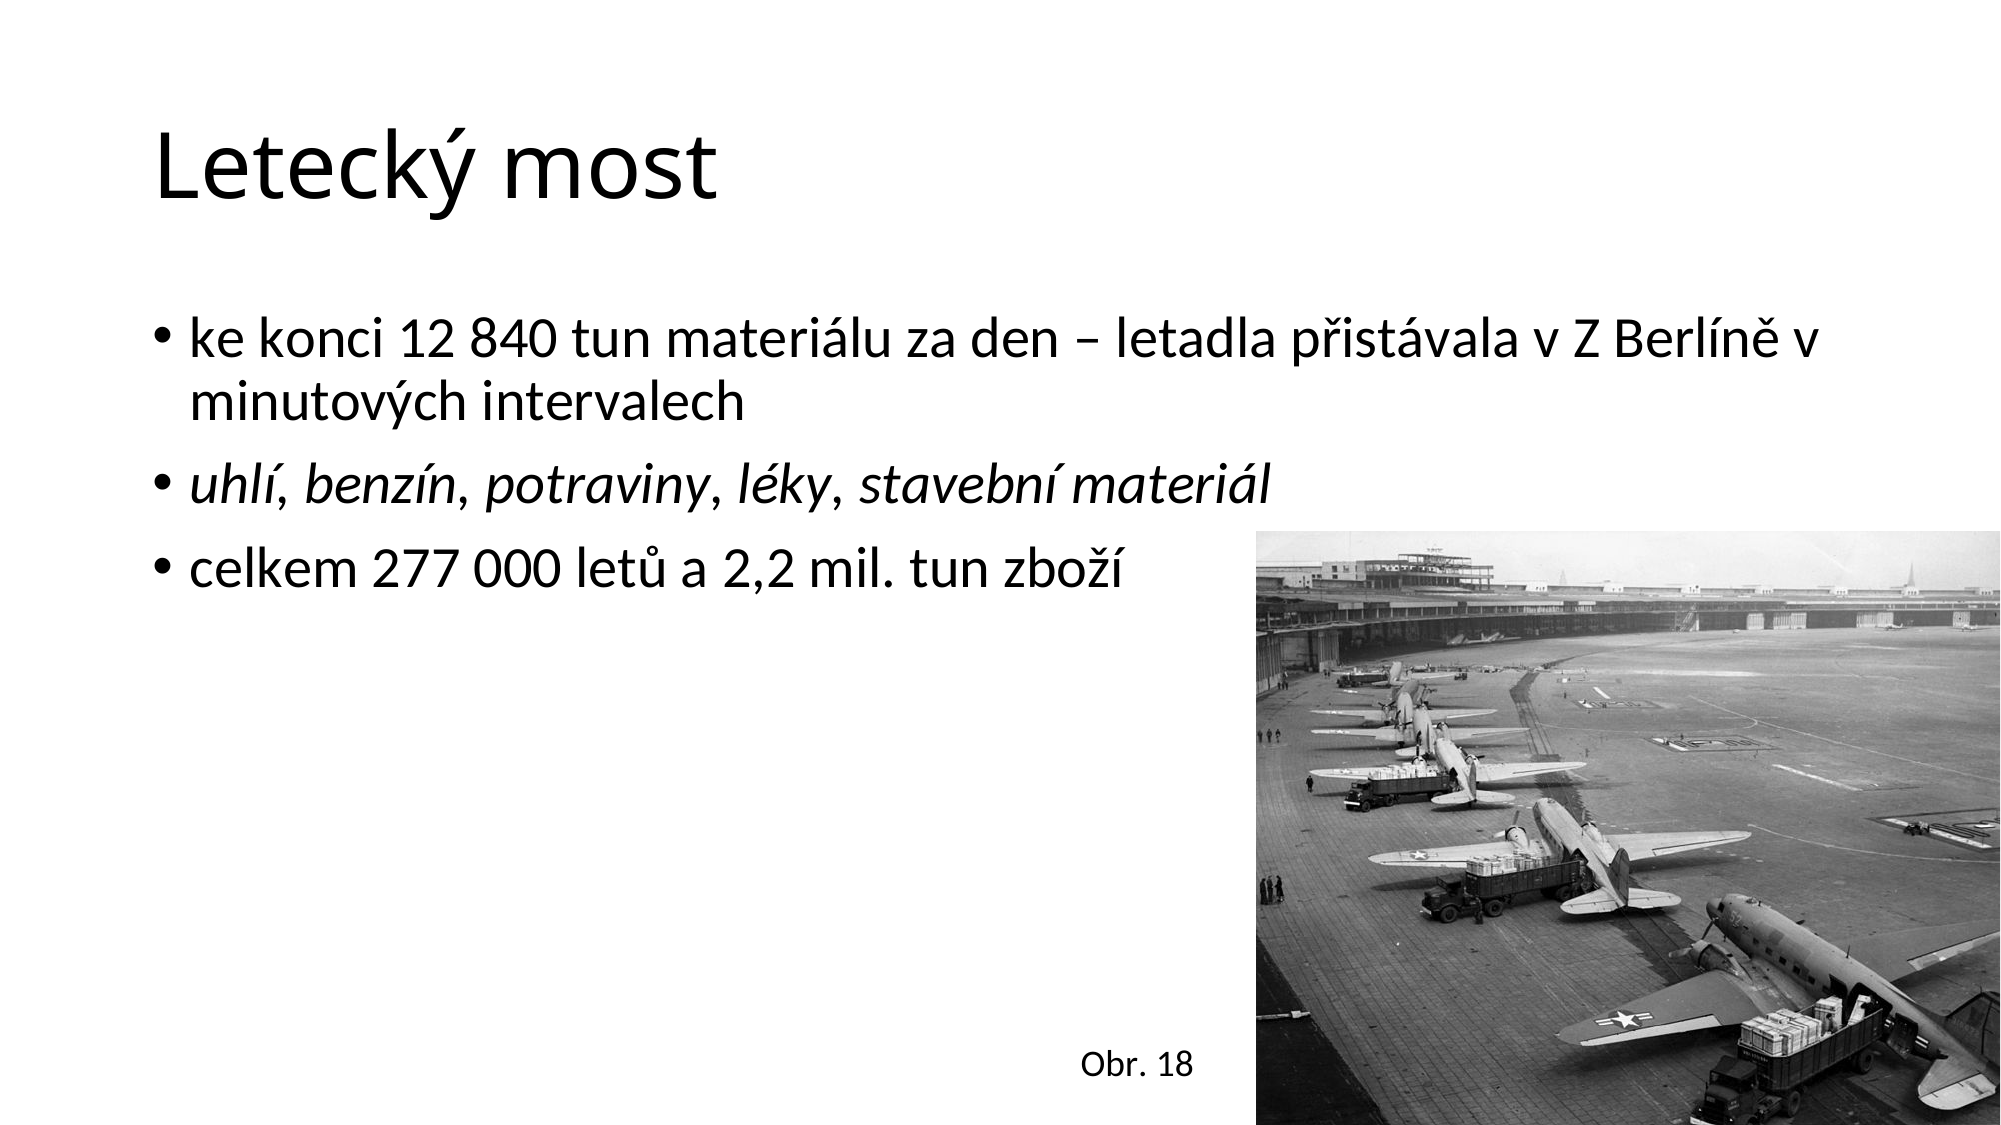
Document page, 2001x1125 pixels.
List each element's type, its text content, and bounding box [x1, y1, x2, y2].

text_box Obr. 18 [1065, 1031, 1210, 1093]
title Letecký most [137, 59, 1863, 278]
picture [1256, 531, 2001, 1125]
list ke konci 12 840 tun materiálu za den – letadla přistávala v Z Berlíně v minutových intervalech uhlí, benzín, potraviny, léky, stavební materiál celkem 277 000 letů a 2,2 mil. tun zboží [137, 299, 1863, 1014]
